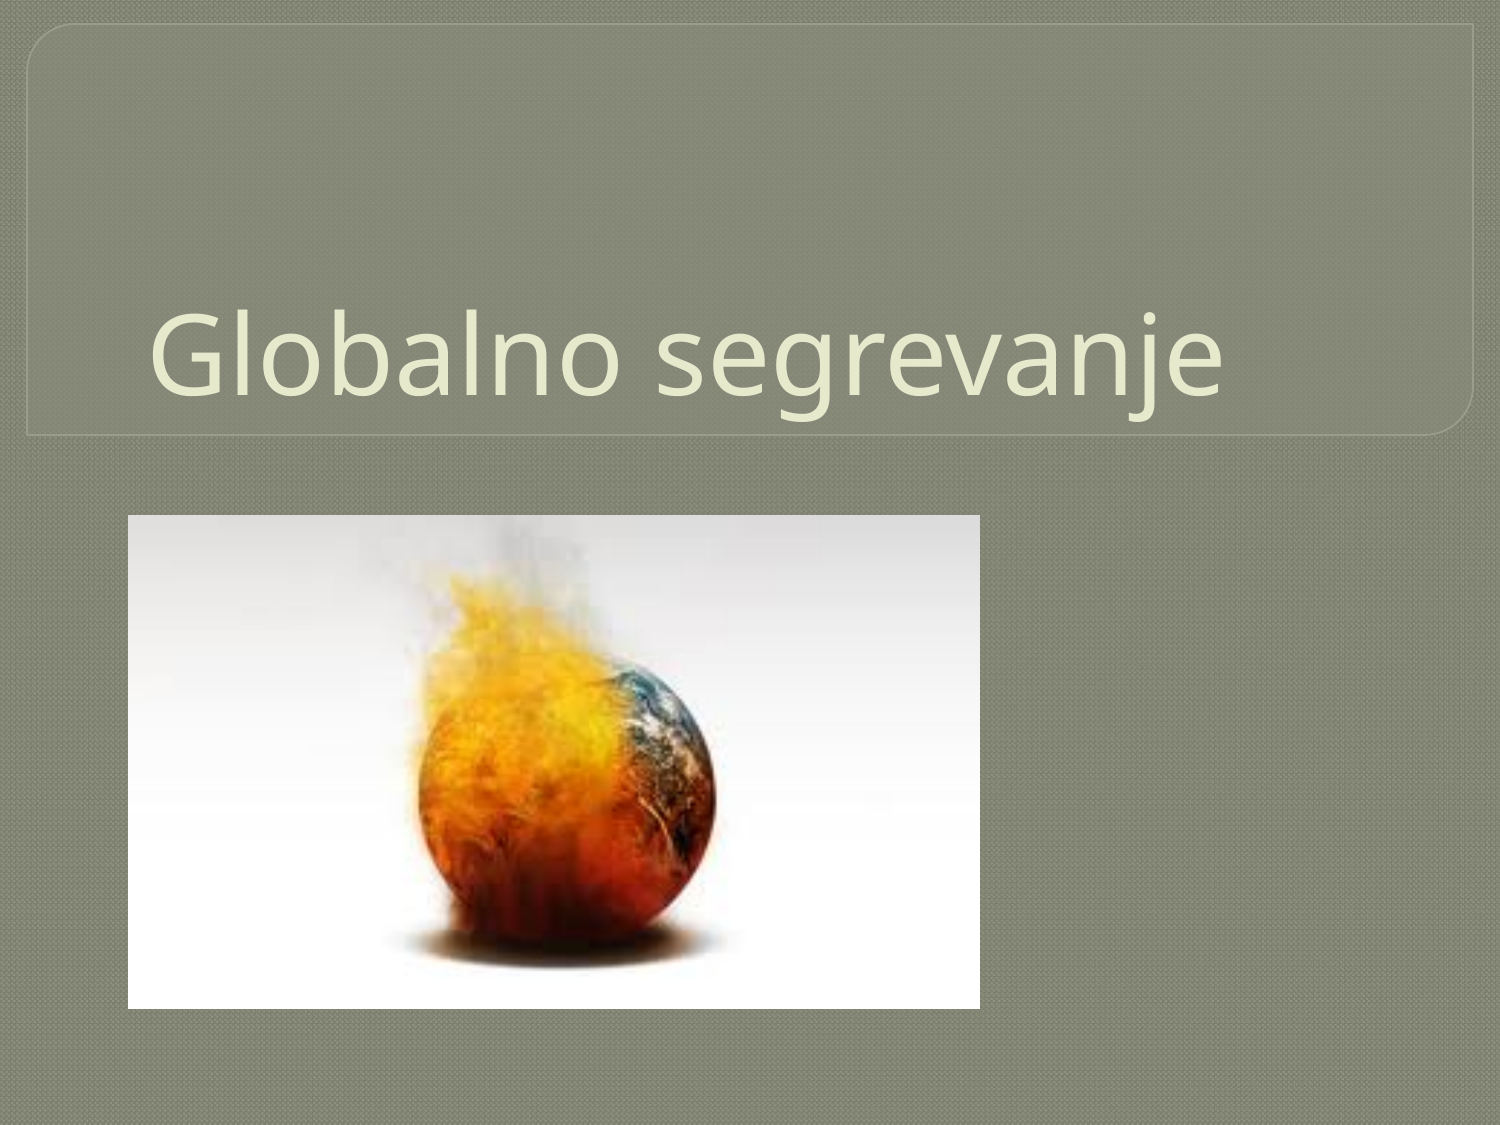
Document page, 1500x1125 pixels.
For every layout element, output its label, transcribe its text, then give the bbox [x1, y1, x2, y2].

title Globalno segrevanje [76, 62, 1325, 425]
picture [0, 0, 1500, 1125]
subtitle [350, 462, 1427, 750]
